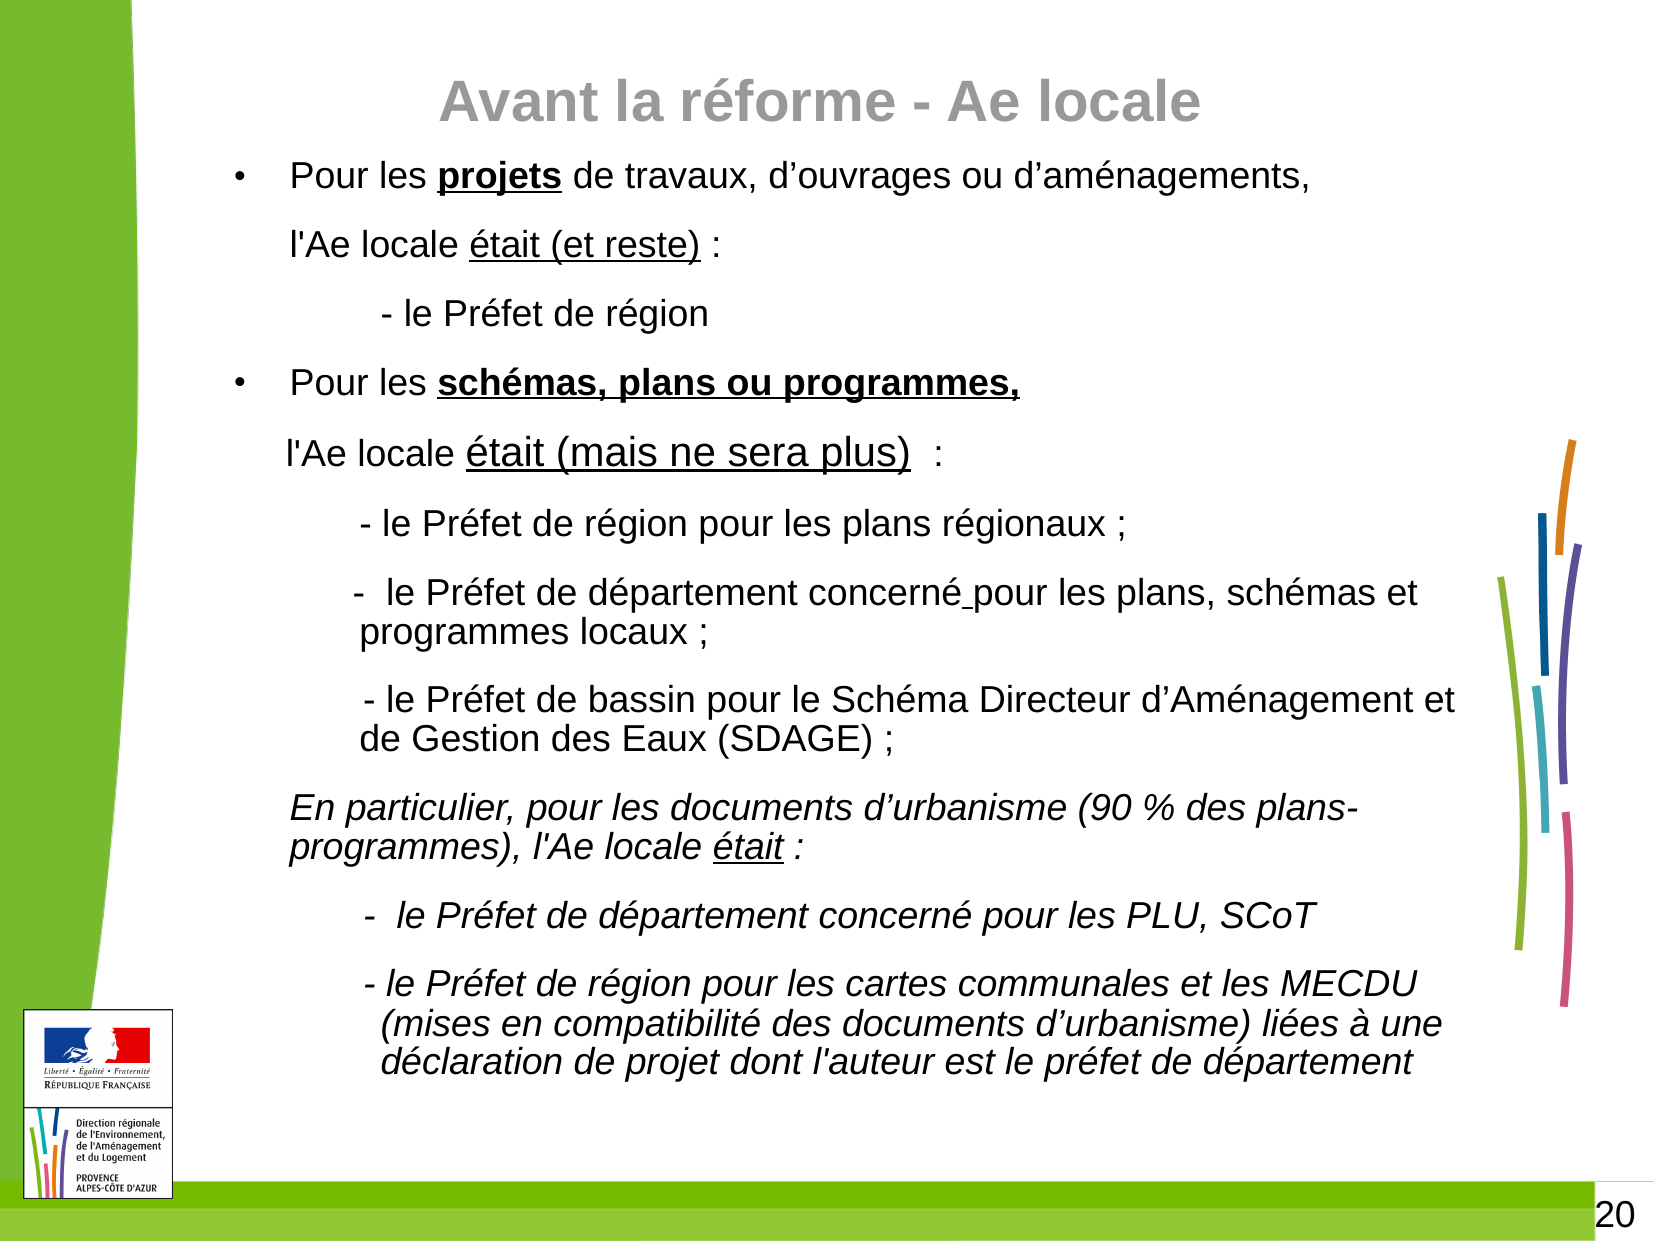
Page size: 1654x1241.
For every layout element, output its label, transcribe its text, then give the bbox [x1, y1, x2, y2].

picture [0, 0, 177, 1241]
picture [1507, 0, 1654, 1241]
list Pour les projets de travaux, d’ouvrages ou d’aménagements, l'Ae locale était (et reste) : - le Préfet de région Pour les schémas, plans ou programmes, l'Ae locale était (mais ne sera plus) : - le Préfet de région pour les plans régionaux ; - le Préfet de département concerné pour les plans, schémas et programmes locaux ; - le Préfet de bassin pour le Schéma Directeur d’Aménagement et de Gestion des Eaux (SDAGE) ; En particulier, pour les documents d’urbanisme (90 % des plans-programmes), l'Ae locale était : - le Préfet de département concerné pour les PLU, SCoT - le Préfet de région pour les cartes communales et les MECDU (mises en compatibilité des documents d’urbanisme) liées à une déclaration de projet dont l'auteur est le préfet de département [177, 157, 1507, 1241]
title Avant la réforme - Ae locale [77, 0, 1565, 207]
